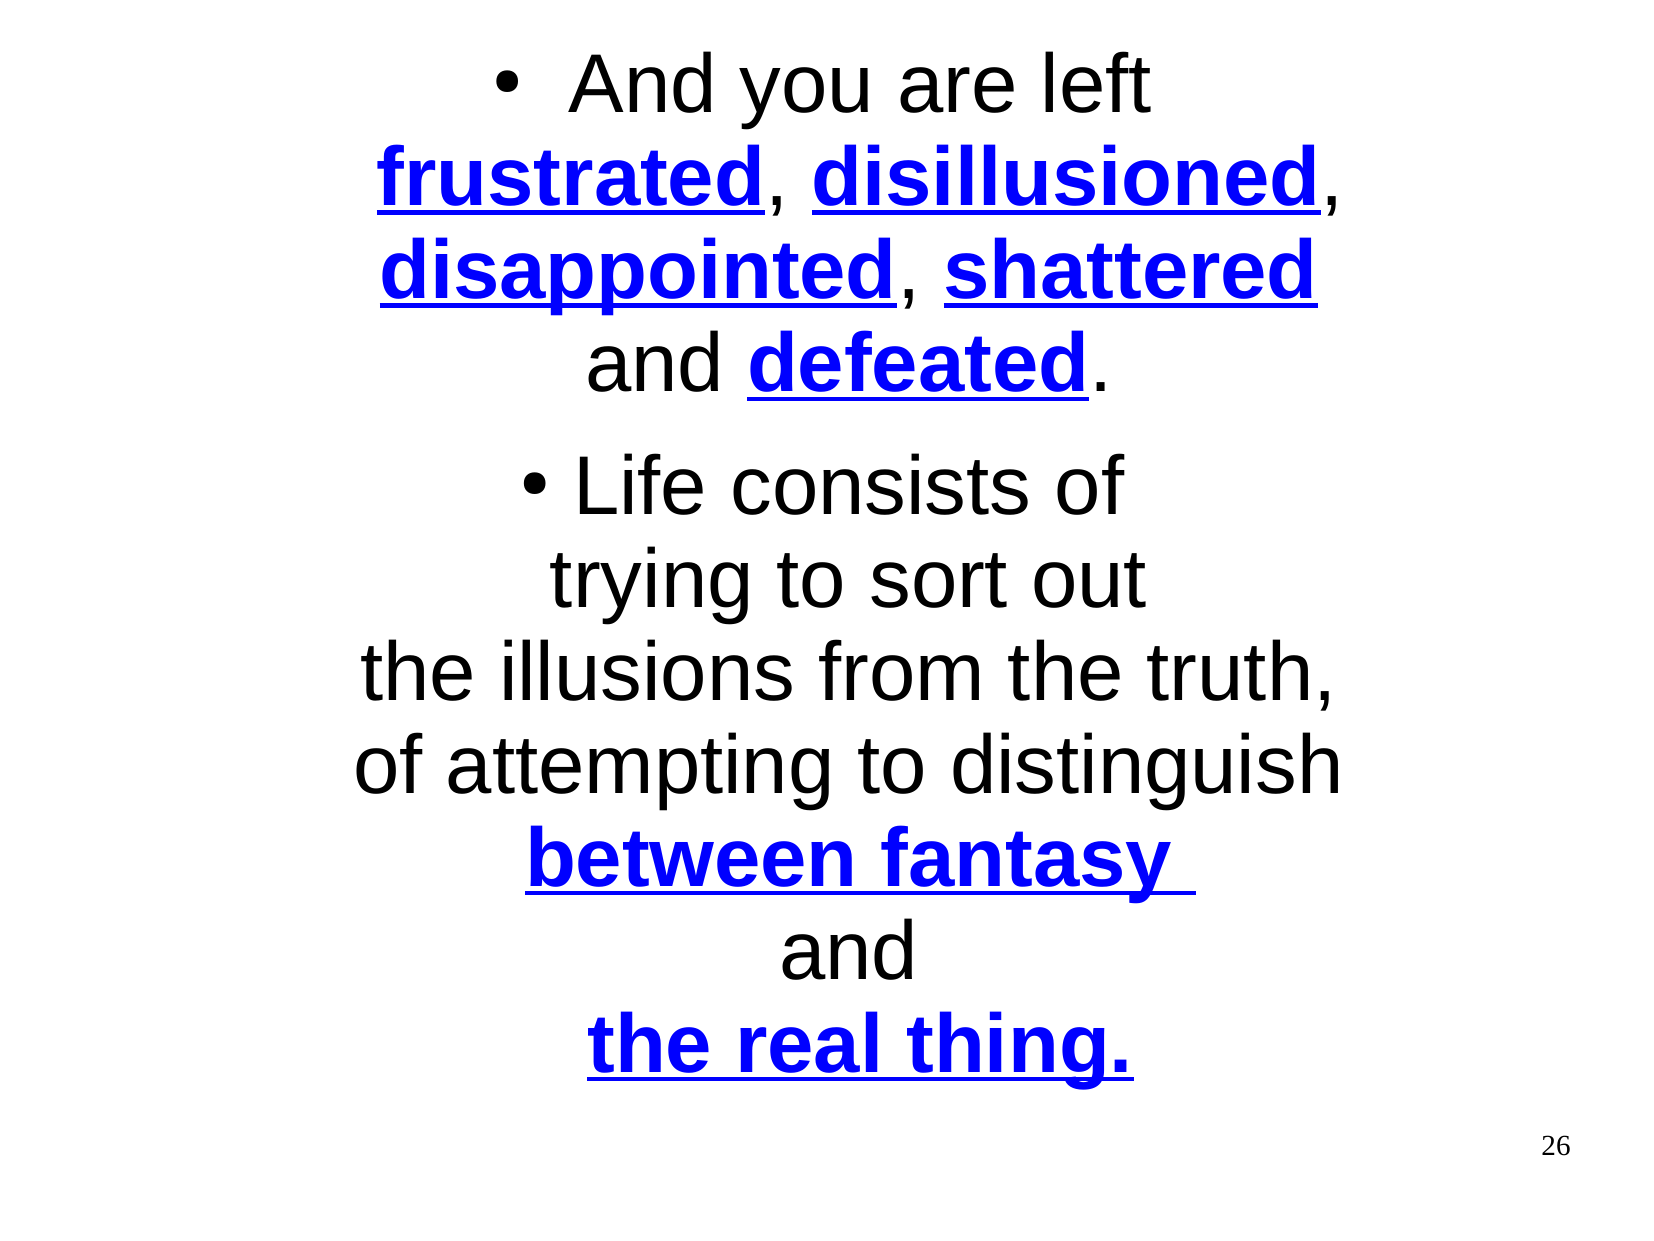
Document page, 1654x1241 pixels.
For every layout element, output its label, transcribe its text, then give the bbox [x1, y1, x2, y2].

list And you are left frustrated, disillusioned, disappointed, shattered and defeated. Life consists of trying to sort out the illusions from the truth, of attempting to distinguish between fantasy and the real thing. [37, 37, 1613, 1238]
